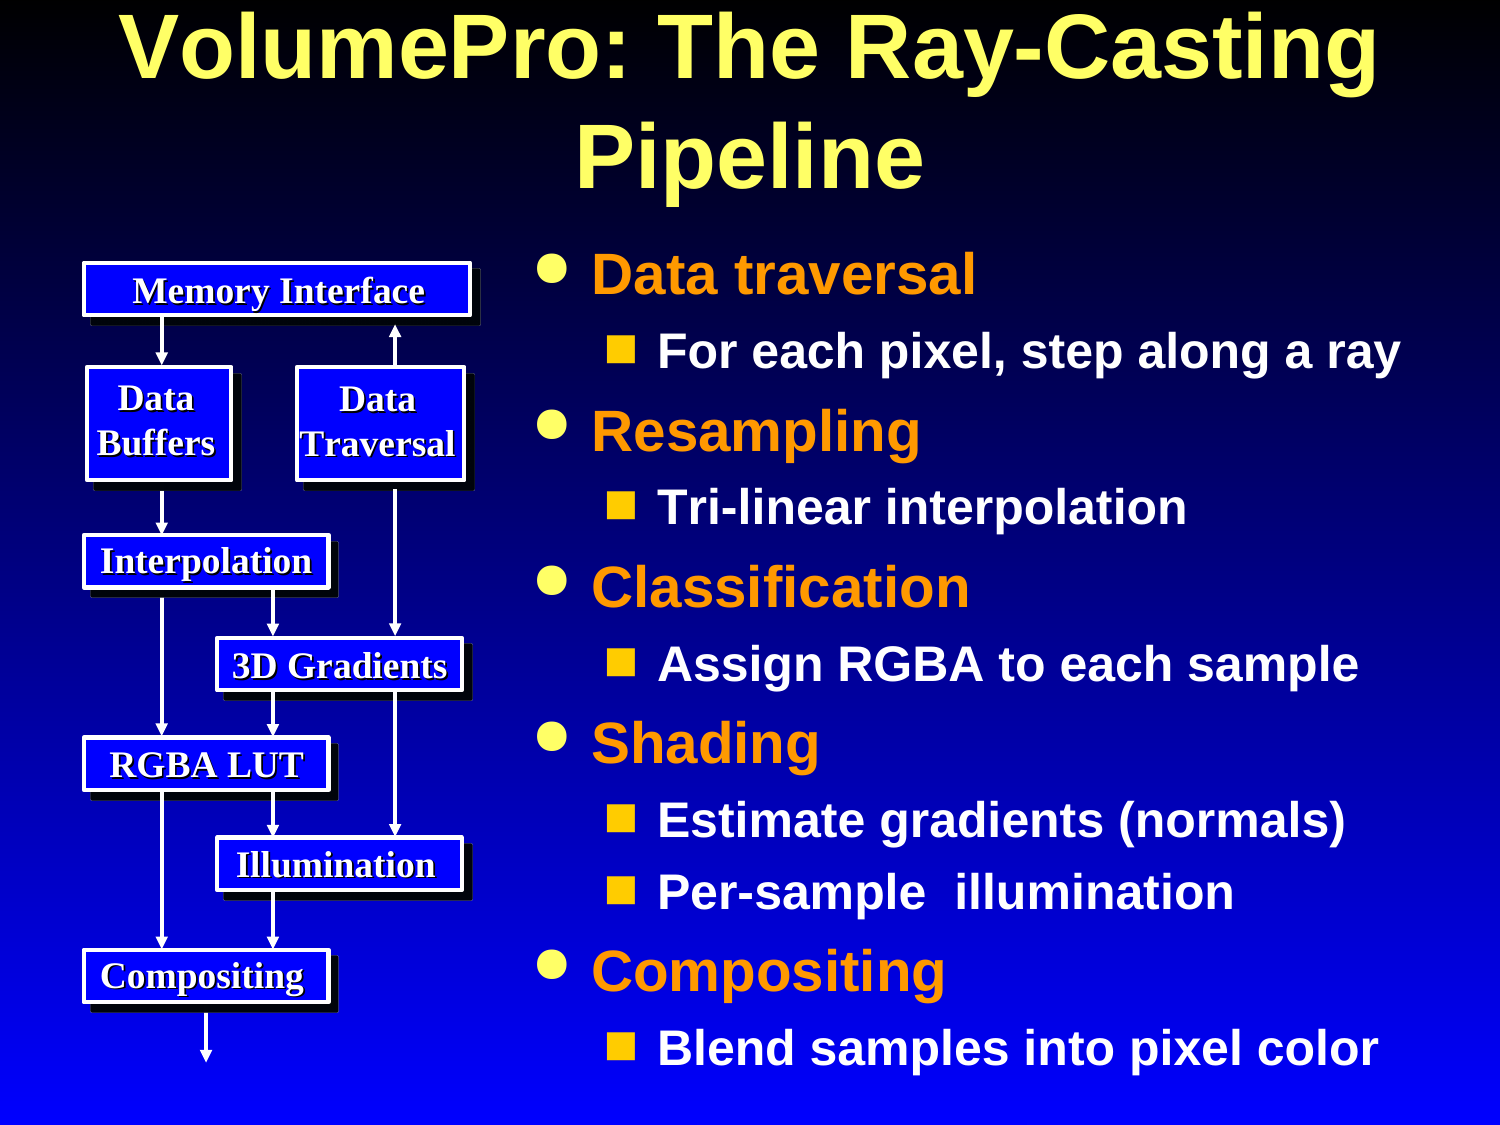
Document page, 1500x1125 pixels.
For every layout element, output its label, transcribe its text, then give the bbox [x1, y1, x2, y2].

text_box [86, 366, 232, 481]
text_box [83, 262, 117, 316]
text_box [296, 473, 465, 481]
list Data traversal For each pixel, step along a ray Resampling Tri-linear interpolation Classification Assign RGBA to each sample Shading Estimate gradients (normals) Per-sample illumination Compositing Blend samples into pixel color [520, 229, 1472, 1096]
text_box Data Buffers [81, 366, 231, 472]
text_box Compositing [84, 943, 320, 1004]
text_box Interpolation [84, 529, 328, 590]
text_box [320, 949, 329, 1003]
text_box 3D Gradients [216, 634, 463, 695]
text_box [452, 837, 462, 891]
text_box Data Traversal [284, 367, 471, 473]
text_box RGBA LUT [94, 733, 320, 794]
text_box [320, 737, 329, 791]
text_box Memory Interface [117, 259, 441, 320]
text_box Illumination [220, 832, 452, 893]
text_box [441, 262, 471, 316]
title VolumePro: The Ray-Casting Pipeline [37, 0, 1463, 216]
text_box [83, 737, 94, 791]
